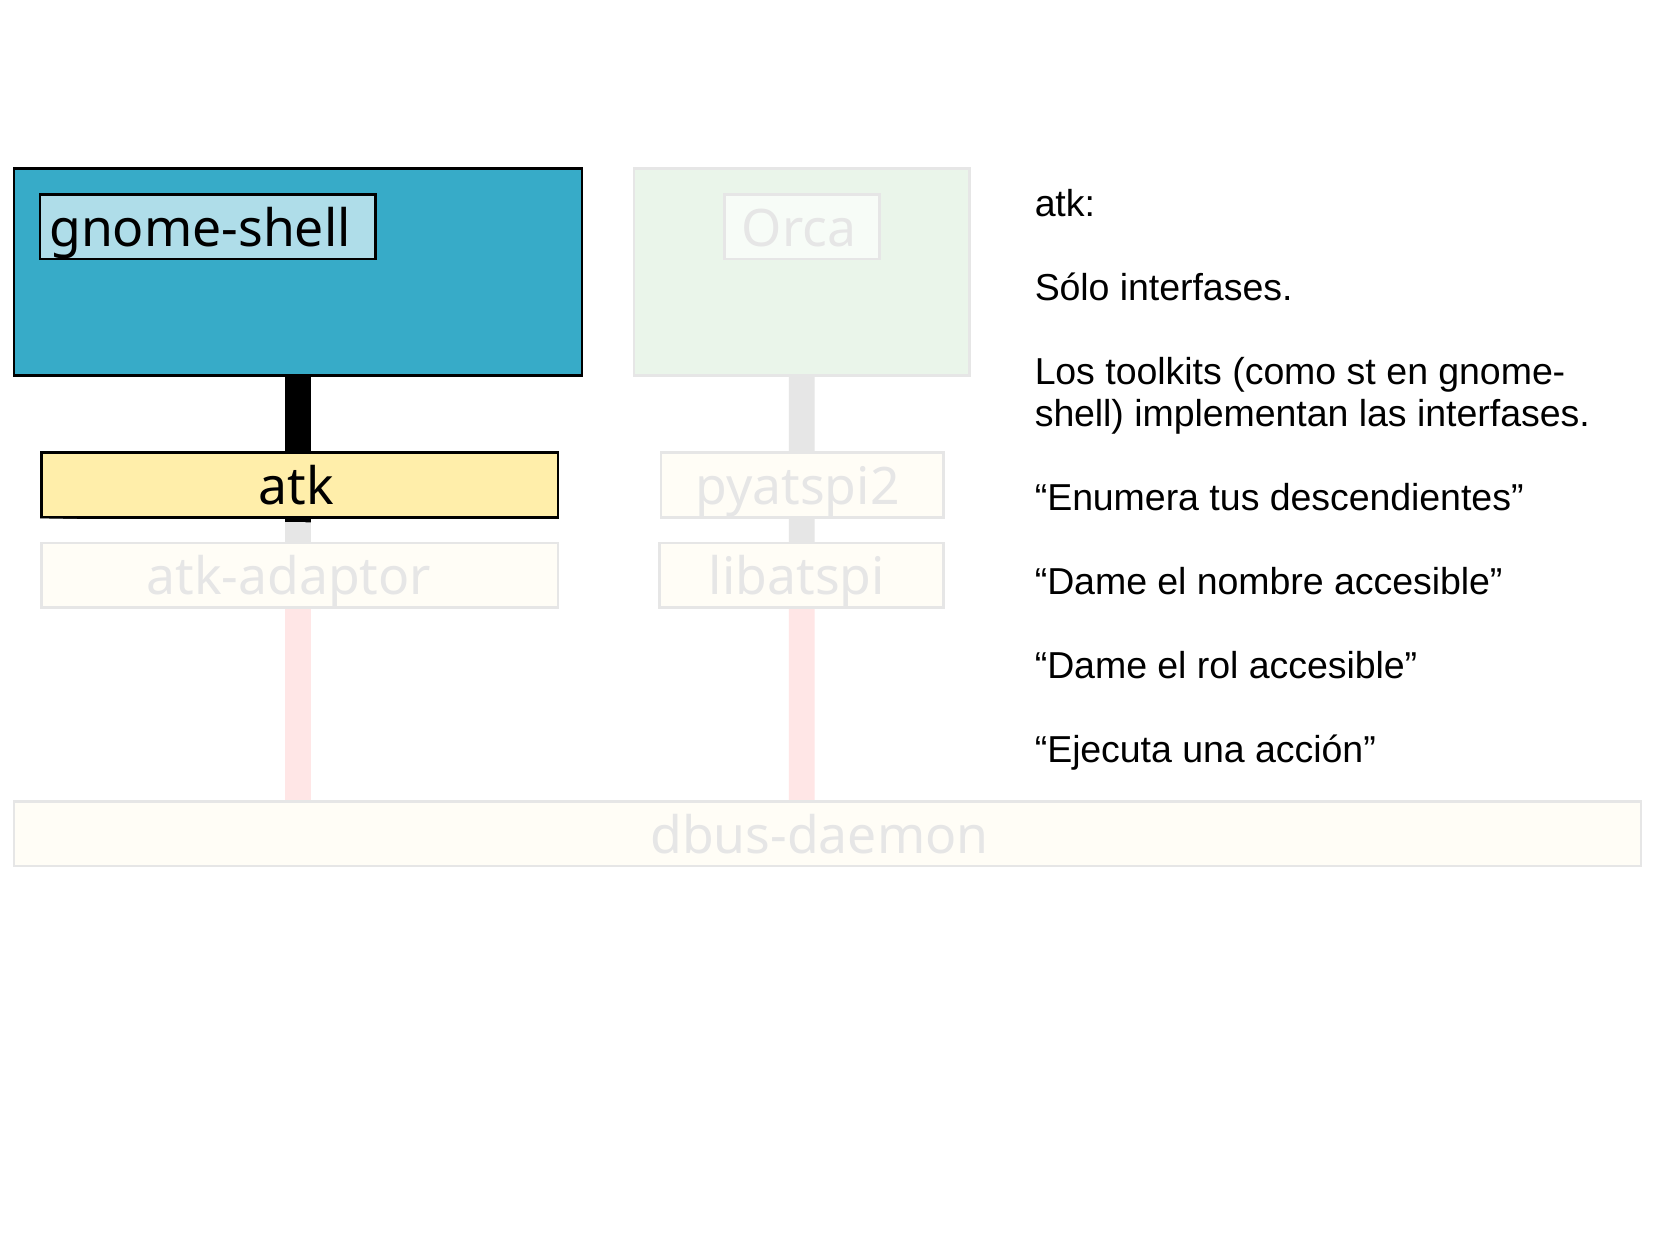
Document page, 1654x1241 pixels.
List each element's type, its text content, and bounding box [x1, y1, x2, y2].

text_box atk: Sólo interfases. Los toolkits (como st en gnome-shell) implementan las interfases. “Enumera tus descendientes” “Dame el nombre accesible” “Dame el rol accesible” “Ejecuta una acción” [1020, 175, 1621, 779]
picture [1, 155, 1653, 1086]
